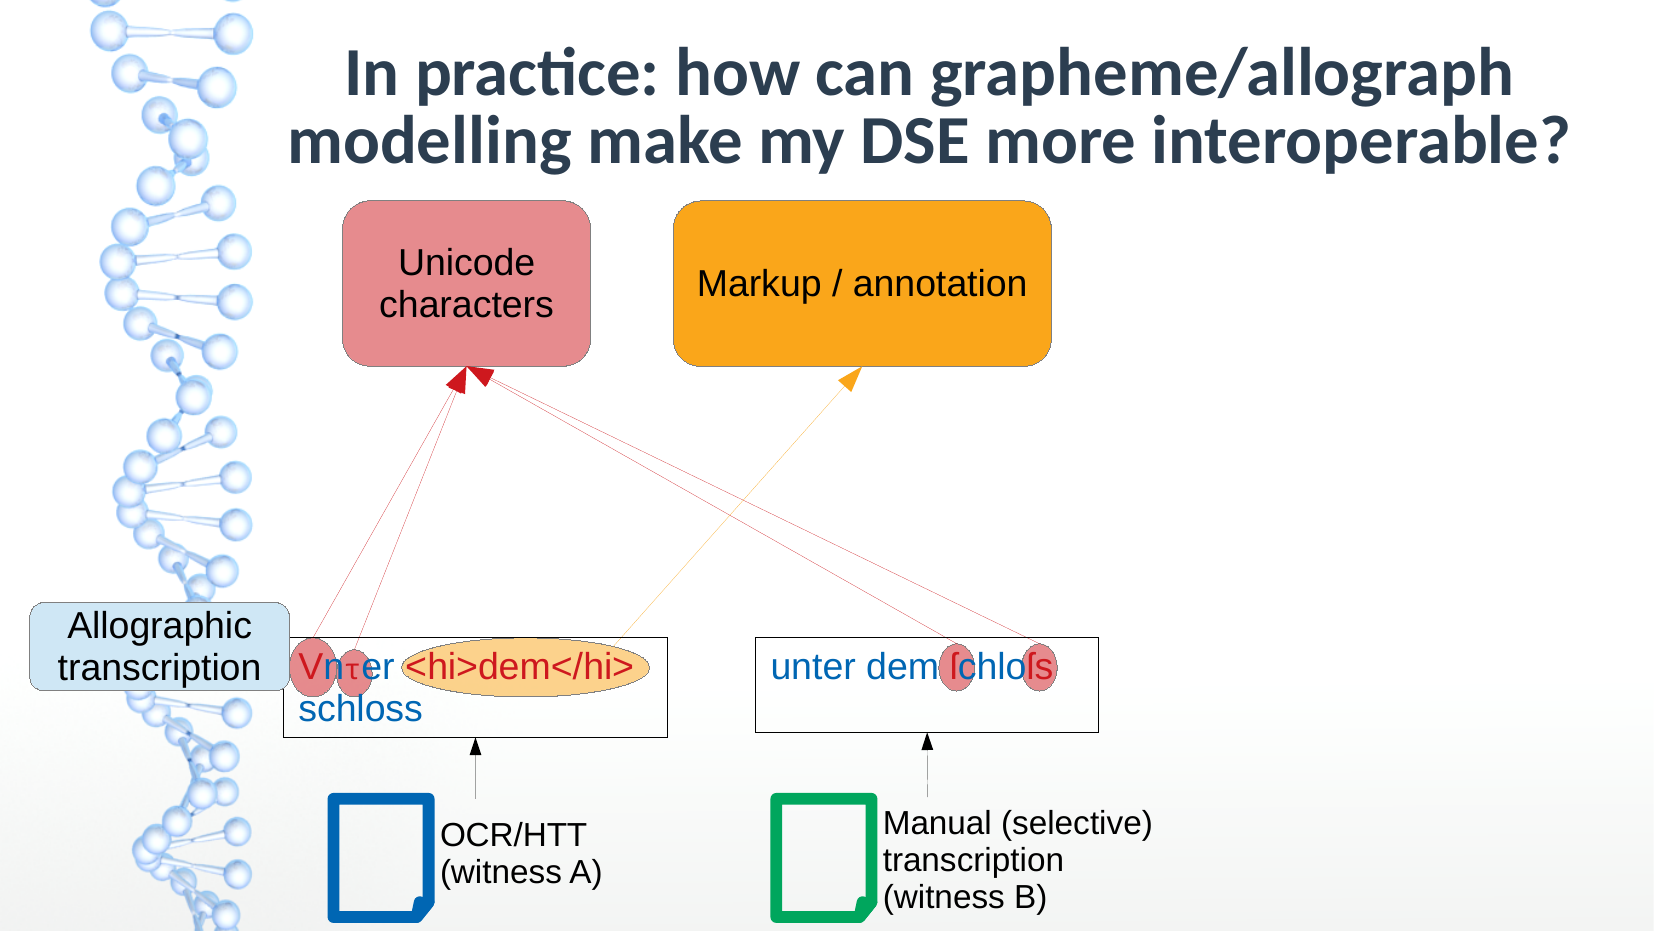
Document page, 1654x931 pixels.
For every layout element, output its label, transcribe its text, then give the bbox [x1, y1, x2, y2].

text_box OCR/HTT (witness A) [435, 809, 618, 898]
title In practice: how can grapheme/allograph modelling make my DSE more interoperable? [265, 35, 1595, 189]
text_box Manual (selective) transcription (witness B) [868, 797, 1169, 924]
text_box Allographic transcription [29, 602, 290, 691]
picture [0, 0, 1654, 931]
text_box unter dem ſchloſs [755, 637, 1099, 733]
text_box Vnτer <hi>dem</hi> schloss [283, 637, 668, 738]
text_box Markup / annotation [673, 200, 1052, 367]
text_box Unicode characters [342, 200, 591, 367]
